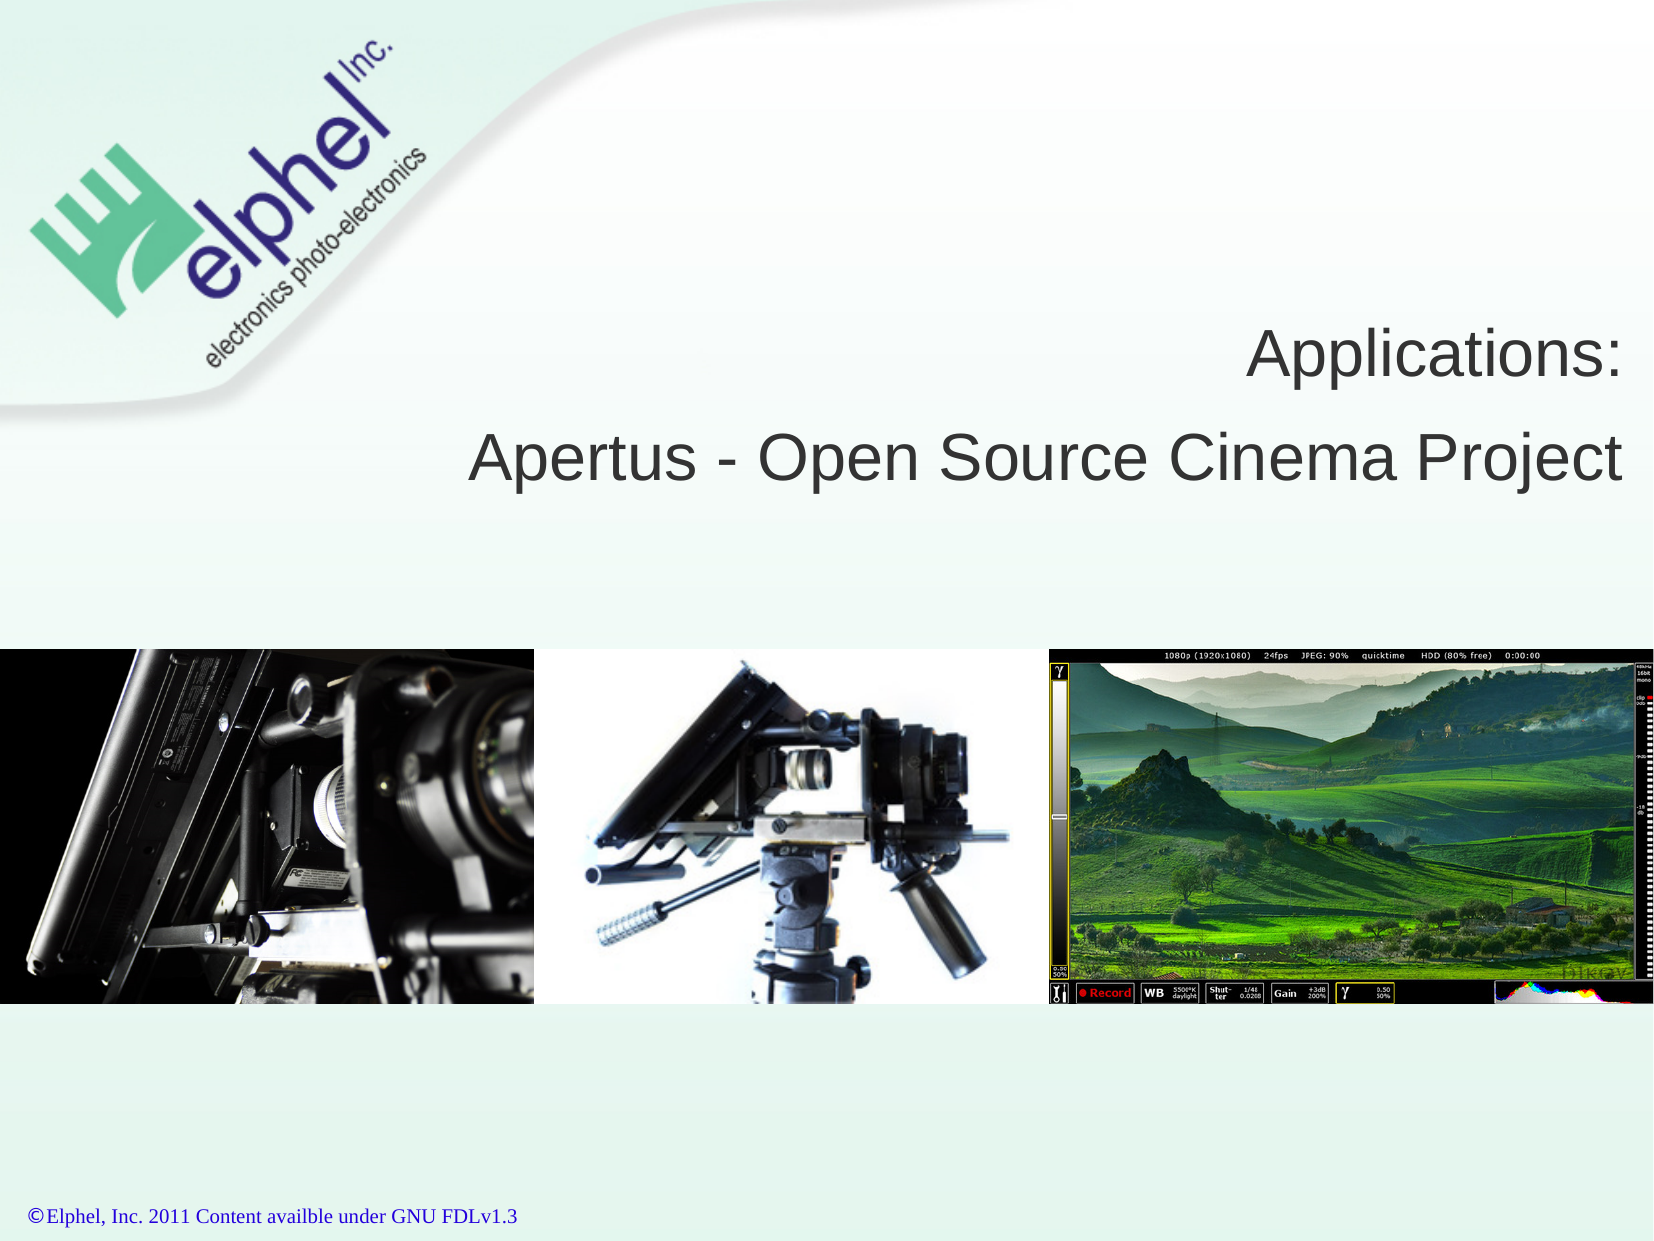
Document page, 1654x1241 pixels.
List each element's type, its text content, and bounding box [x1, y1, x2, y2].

picture [0, 0, 1654, 1241]
list Applications: Apertus - Open Source Cinema Project [354, 206, 1625, 532]
